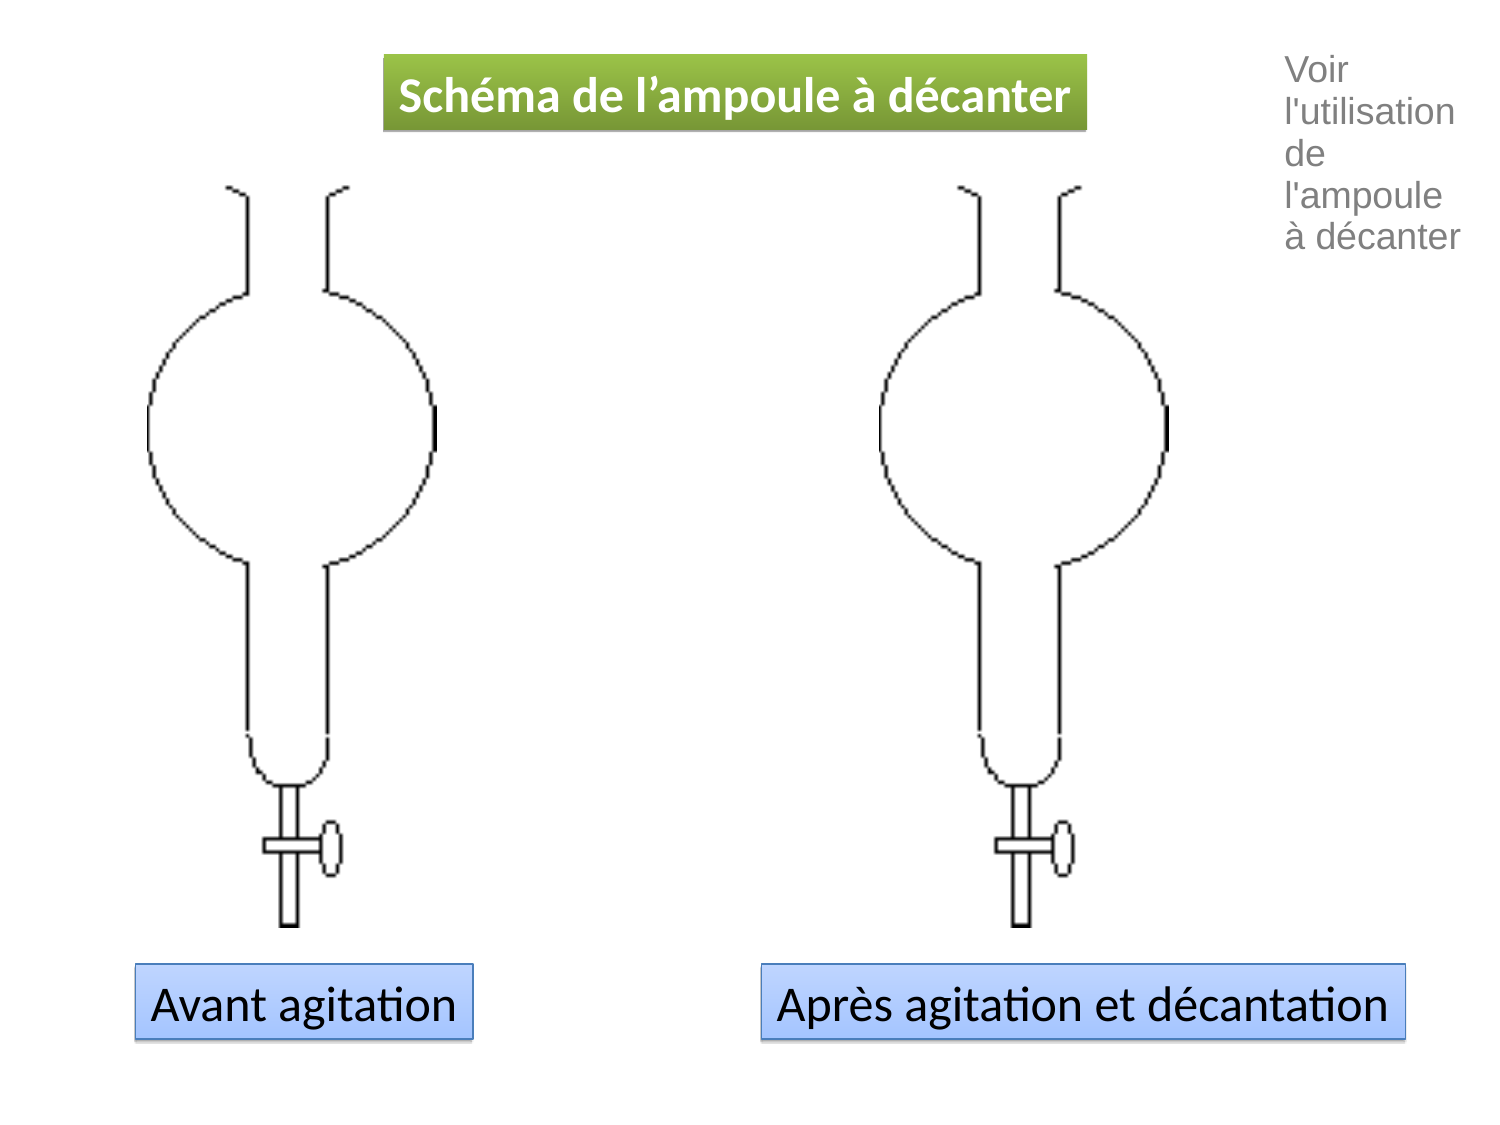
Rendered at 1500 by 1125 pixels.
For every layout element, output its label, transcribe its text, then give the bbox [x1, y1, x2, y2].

text_box Avant agitation [135, 964, 473, 1040]
text_box Schéma de l’ampoule à décanter [383, 54, 1088, 130]
picture [147, 184, 437, 928]
text_box Après agitation et décantation [761, 964, 1406, 1040]
picture [879, 184, 1169, 928]
text_box Voir l'utilisation de l'ampoule à décanter [1269, 40, 1477, 266]
